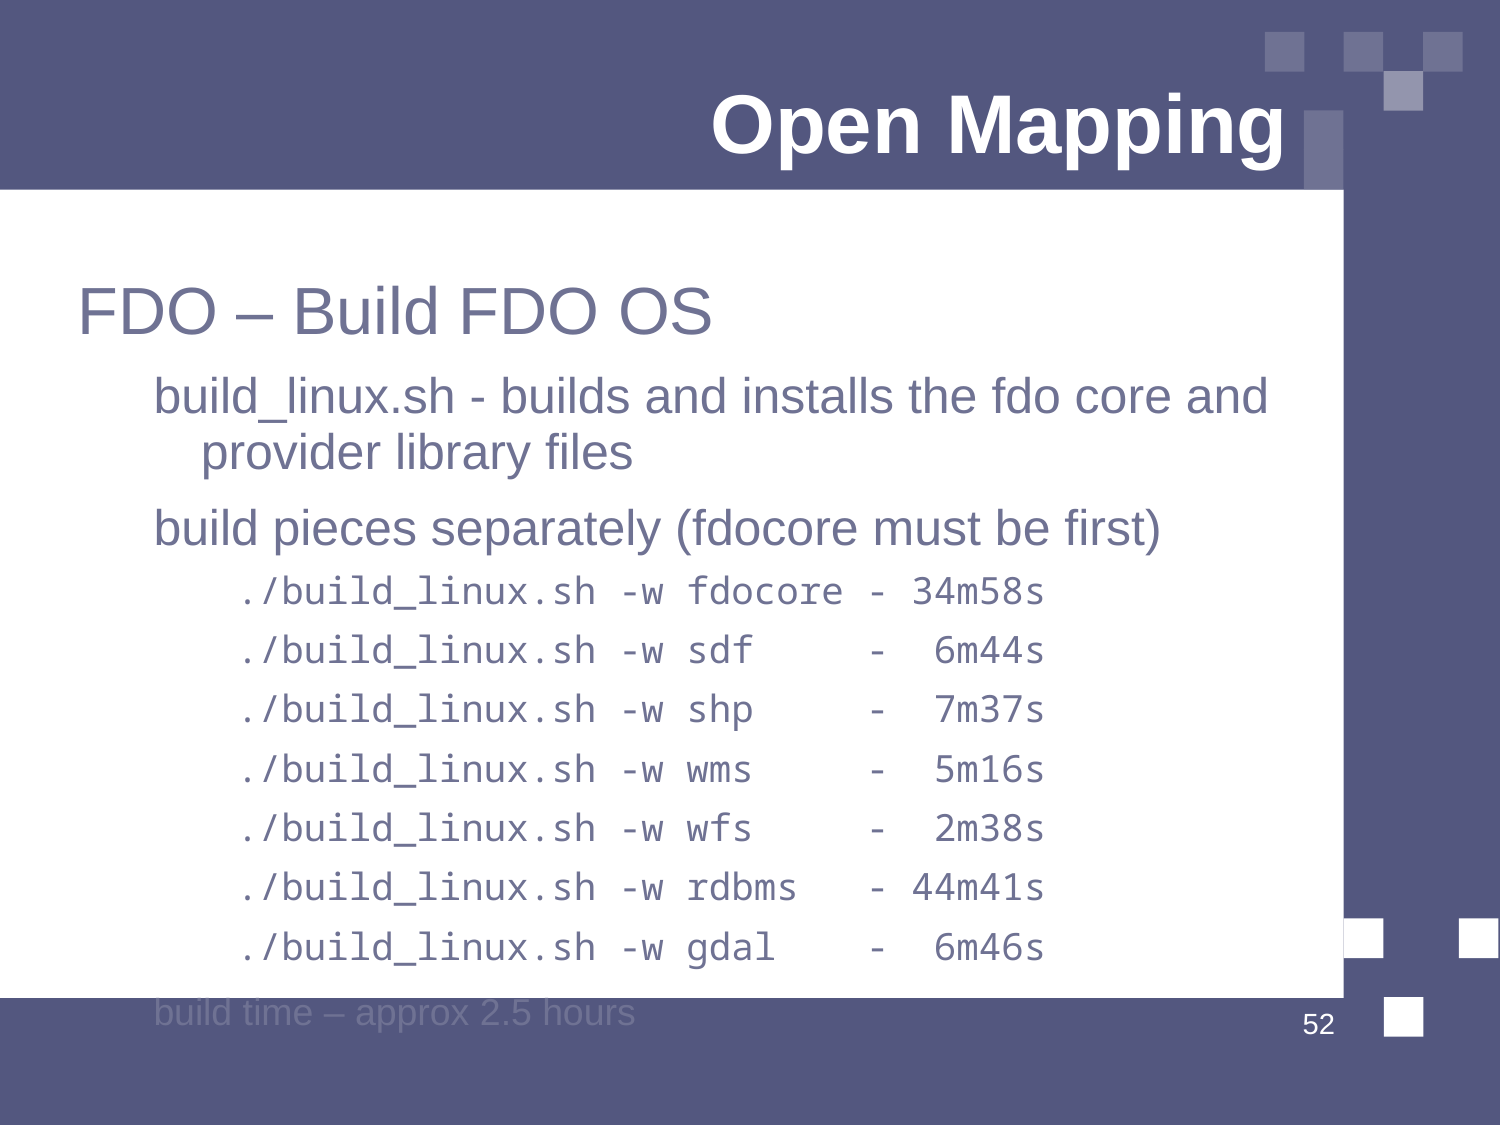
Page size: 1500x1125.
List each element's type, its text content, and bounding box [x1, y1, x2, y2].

list FDO – Build FDO OS build_linux.sh - builds and installs the fdo core and provider library files build pieces separately (fdocore must be first) ./build_linux.sh -w fdocore - 34m58s ./build_linux.sh -w sdf - 6m44s ./build_linux.sh -w shp - 7m37s ./build_linux.sh -w wms - 5m16s ./build_linux.sh -w wfs - 2m38s ./build_linux.sh -w rdbms - 44m41s ./build_linux.sh -w gdal - 6m46s build time – approx 2.5 hours [59, 236, 1289, 939]
title Open Mapping [58, 74, 1288, 176]
